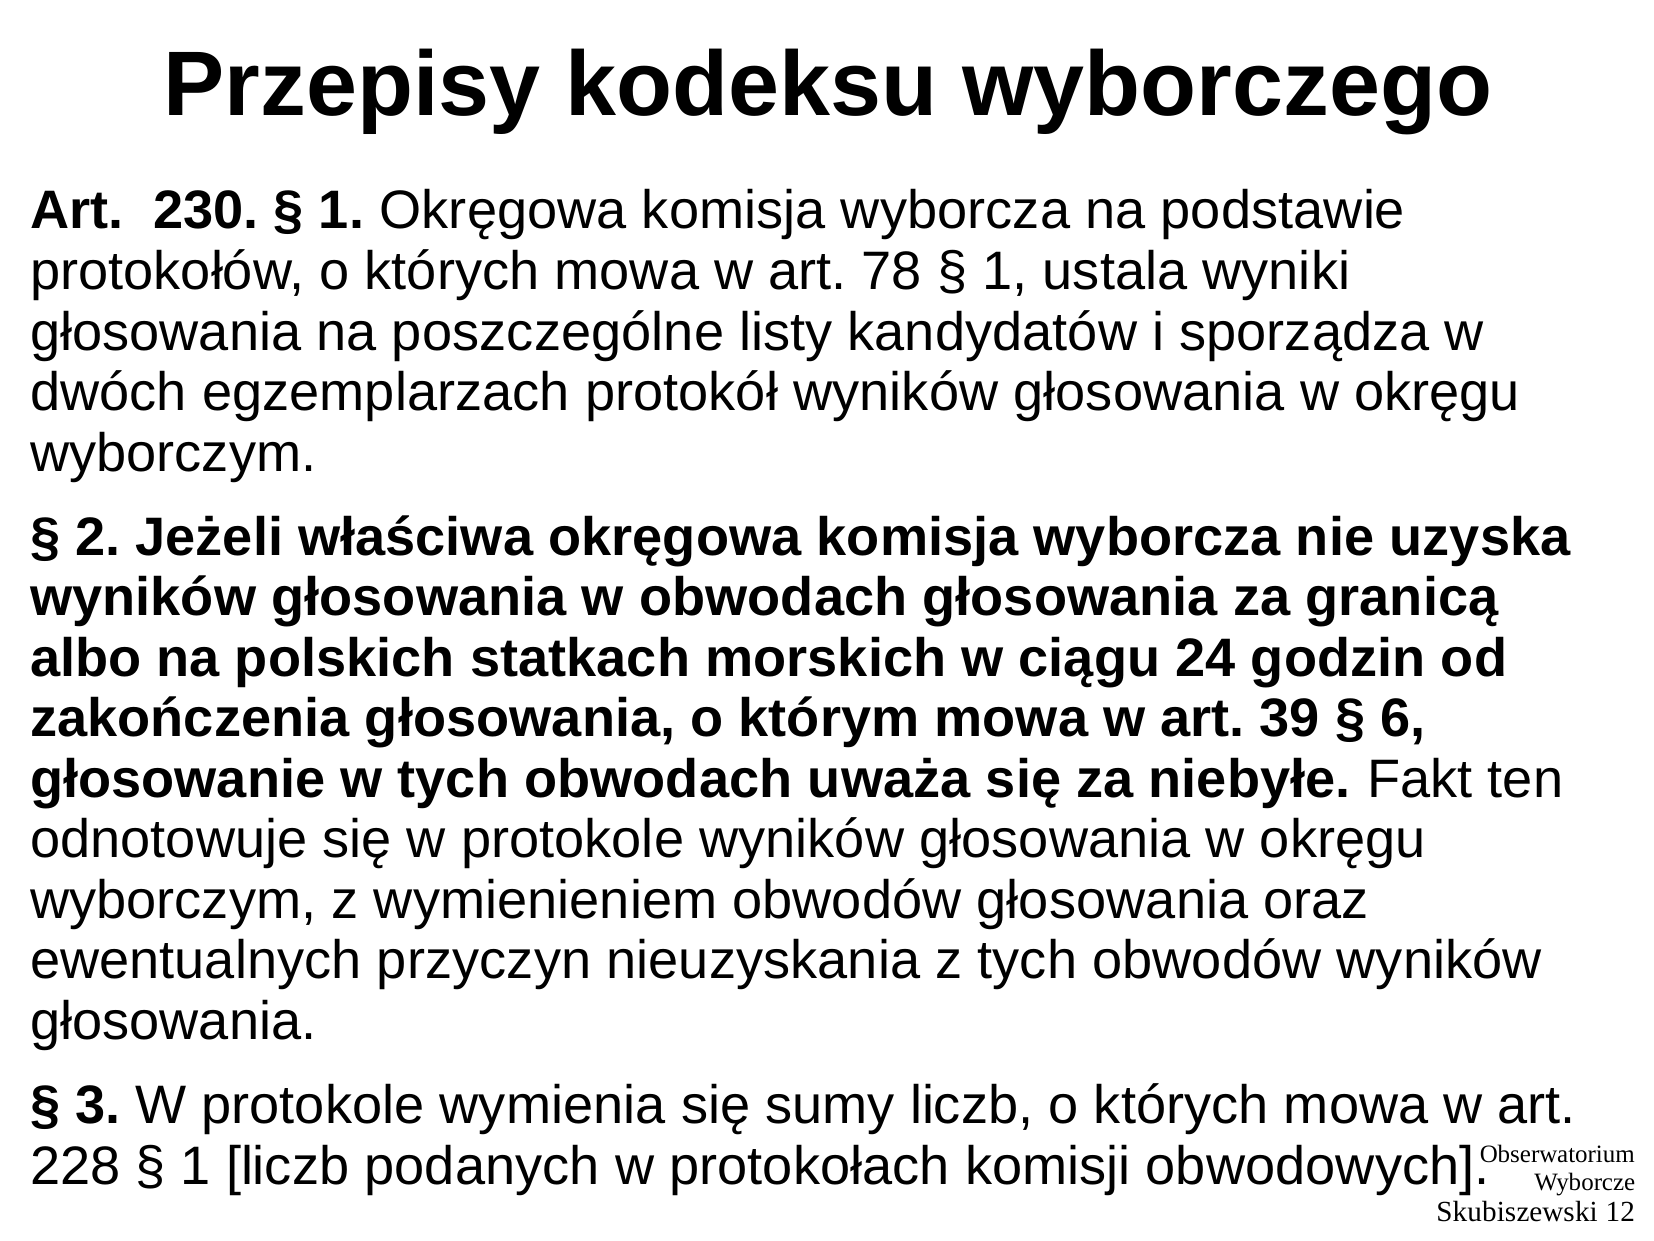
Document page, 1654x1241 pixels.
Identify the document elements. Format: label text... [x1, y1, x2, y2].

list Art. 230. § 1. Okręgowa komisja wyborcza na podstawie protokołów, o których mowa w art. 78 § 1, ustala wyniki głosowania na poszczególne listy kandydatów i sporządza w dwóch egzemplarzach protokół wyników głosowania w okręgu wyborczym. § 2. Jeżeli właściwa okręgowa komisja wyborcza nie uzyska wyników głosowania w obwodach głosowania za granicą albo na polskich statkach morskich w ciągu 24 godzin od zakończenia głosowania, o którym mowa w art. 39 § 6, głosowanie w tych obwodach uważa się za niebyłe. Fakt ten odnotowuje się w protokole wyników głosowania w okręgu wyborczym, z wymienieniem obwodów głosowania oraz ewentualnych przyczyn nieuzyskania z tych obwodów wyników głosowania. § 3. W protokole wymienia się sumy liczb, o których mowa w art. 228 § 1 [liczb podanych w protokołach komisji obwodowych]. [30, 180, 1583, 1241]
title Przepisy kodeksu wyborczego [84, 32, 1573, 180]
